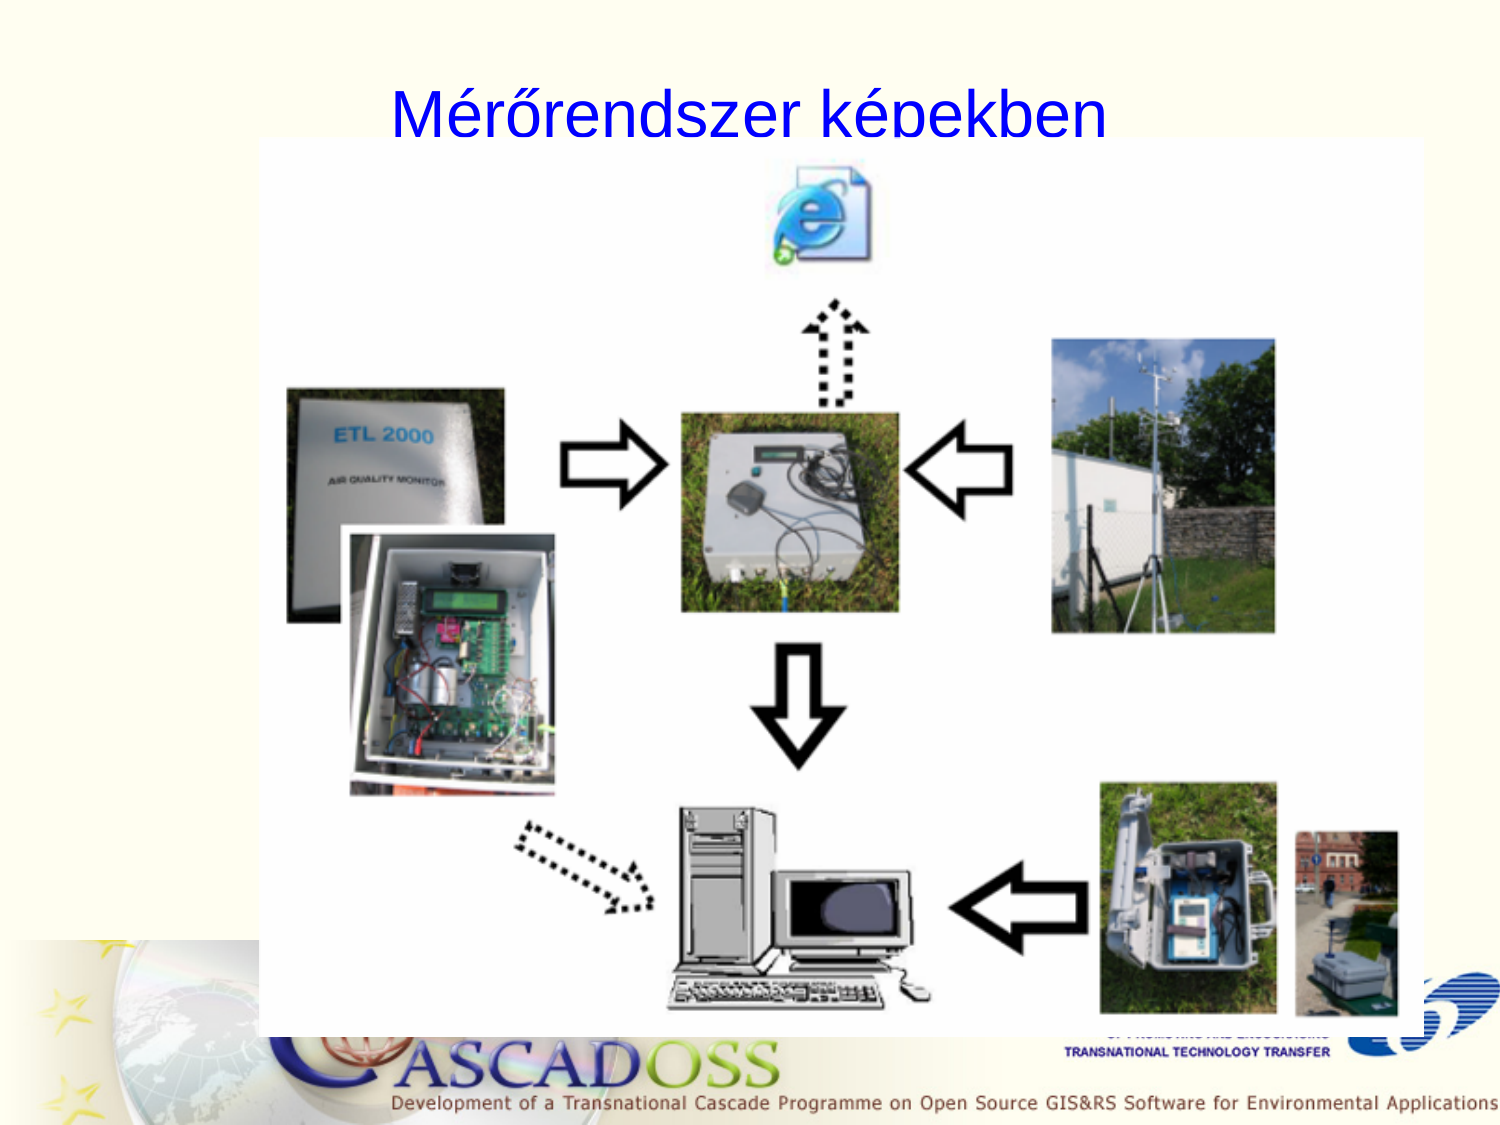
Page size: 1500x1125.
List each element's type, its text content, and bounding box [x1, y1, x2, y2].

picture [0, 137, 1500, 1125]
title Mérőrendszer képekben [75, 28, 1425, 201]
